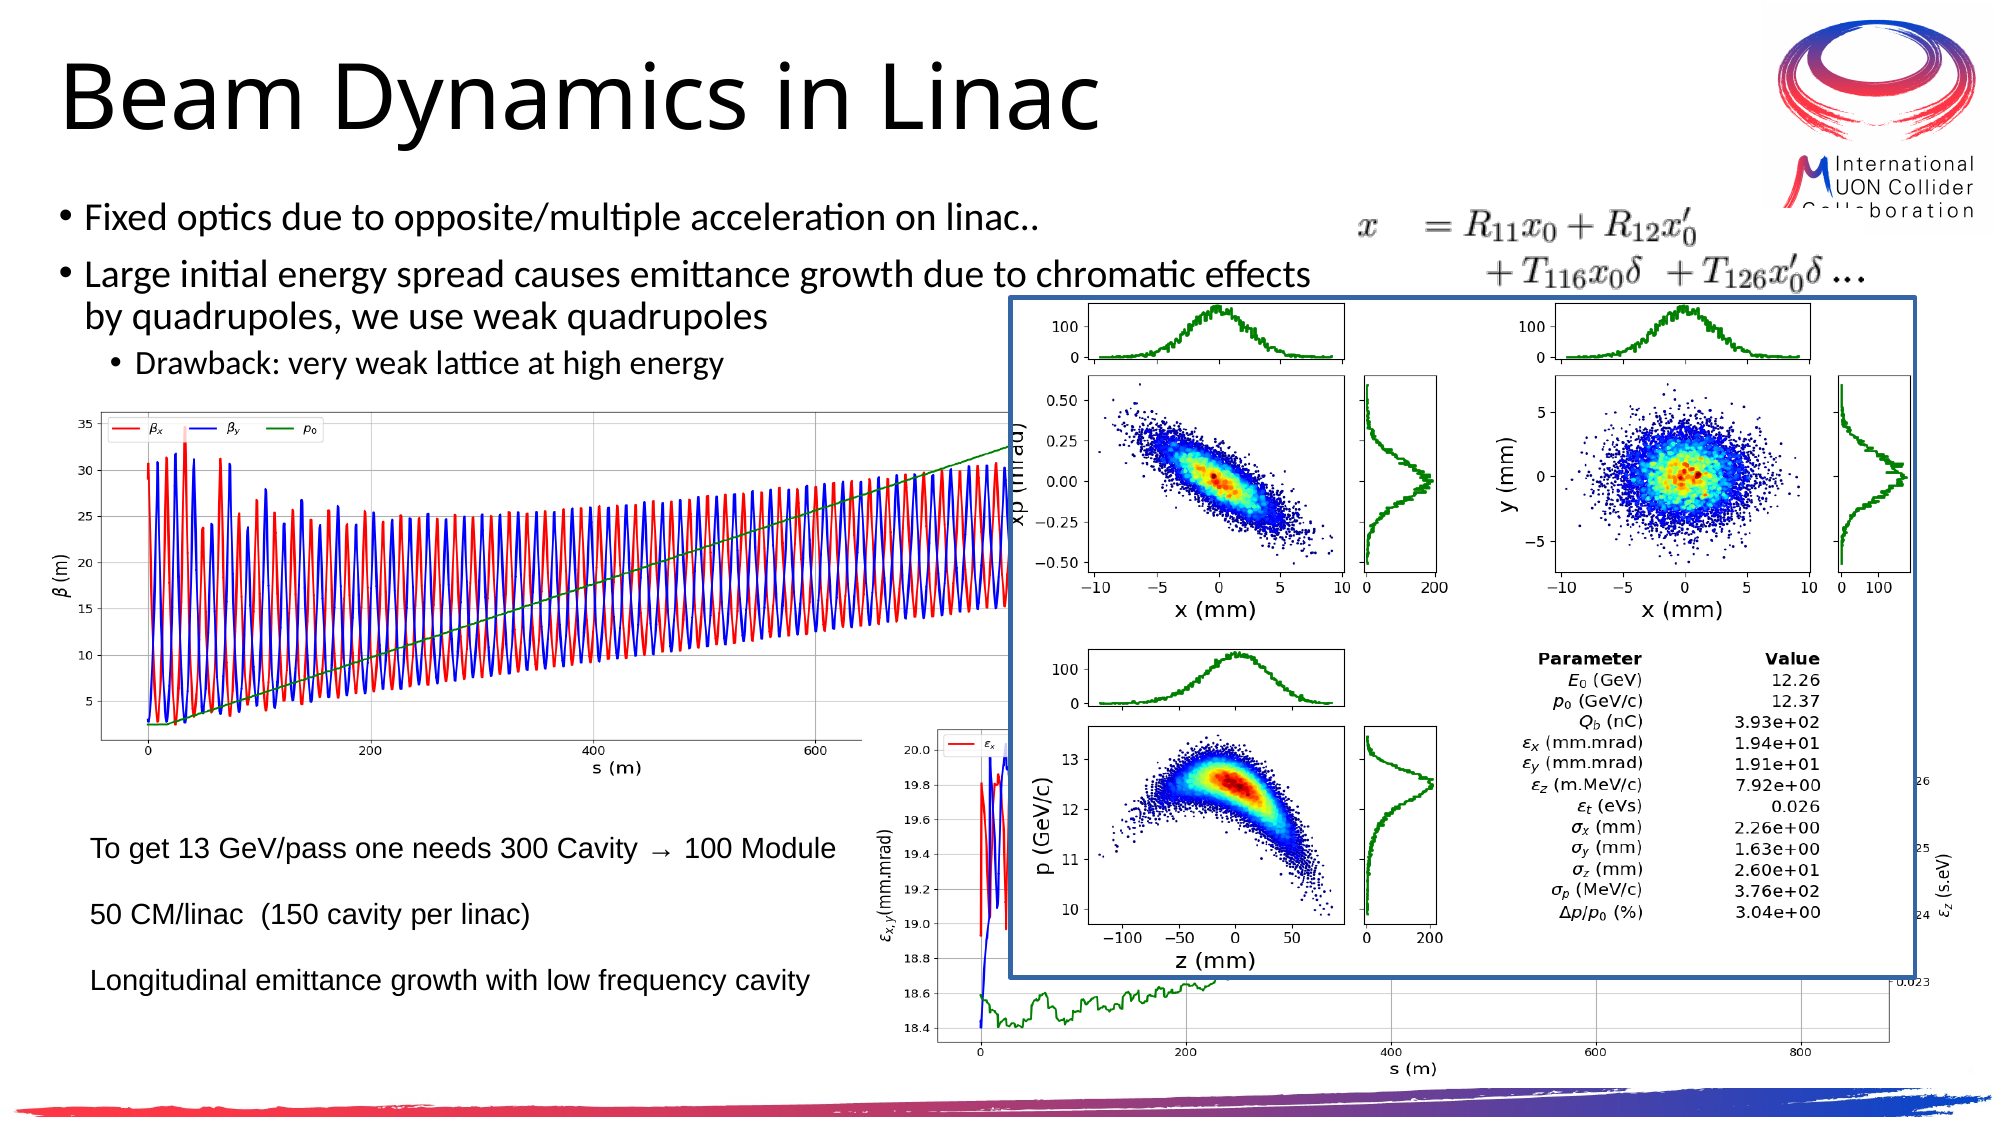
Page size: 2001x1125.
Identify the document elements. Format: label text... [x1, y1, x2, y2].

picture [1012, 299, 1913, 976]
picture [1349, 2, 1994, 295]
list Fixed optics due to opposite/multiple acceleration on linac.. Large initial energy spread causes emittance growth due to chromatic effects by quadrupoles, we use weak quadrupoles Drawback: very weak lattice at high energy [43, 188, 1350, 394]
picture [0, 400, 2000, 1117]
text_box To get 13 GeV/pass one needs 300 Cavity → 100 Module 50 CM/linac (150 cavity per linac) Longitudinal emittance growth with low frequency cavity [75, 825, 901, 1004]
title Beam Dynamics in Linac [43, 20, 1735, 179]
